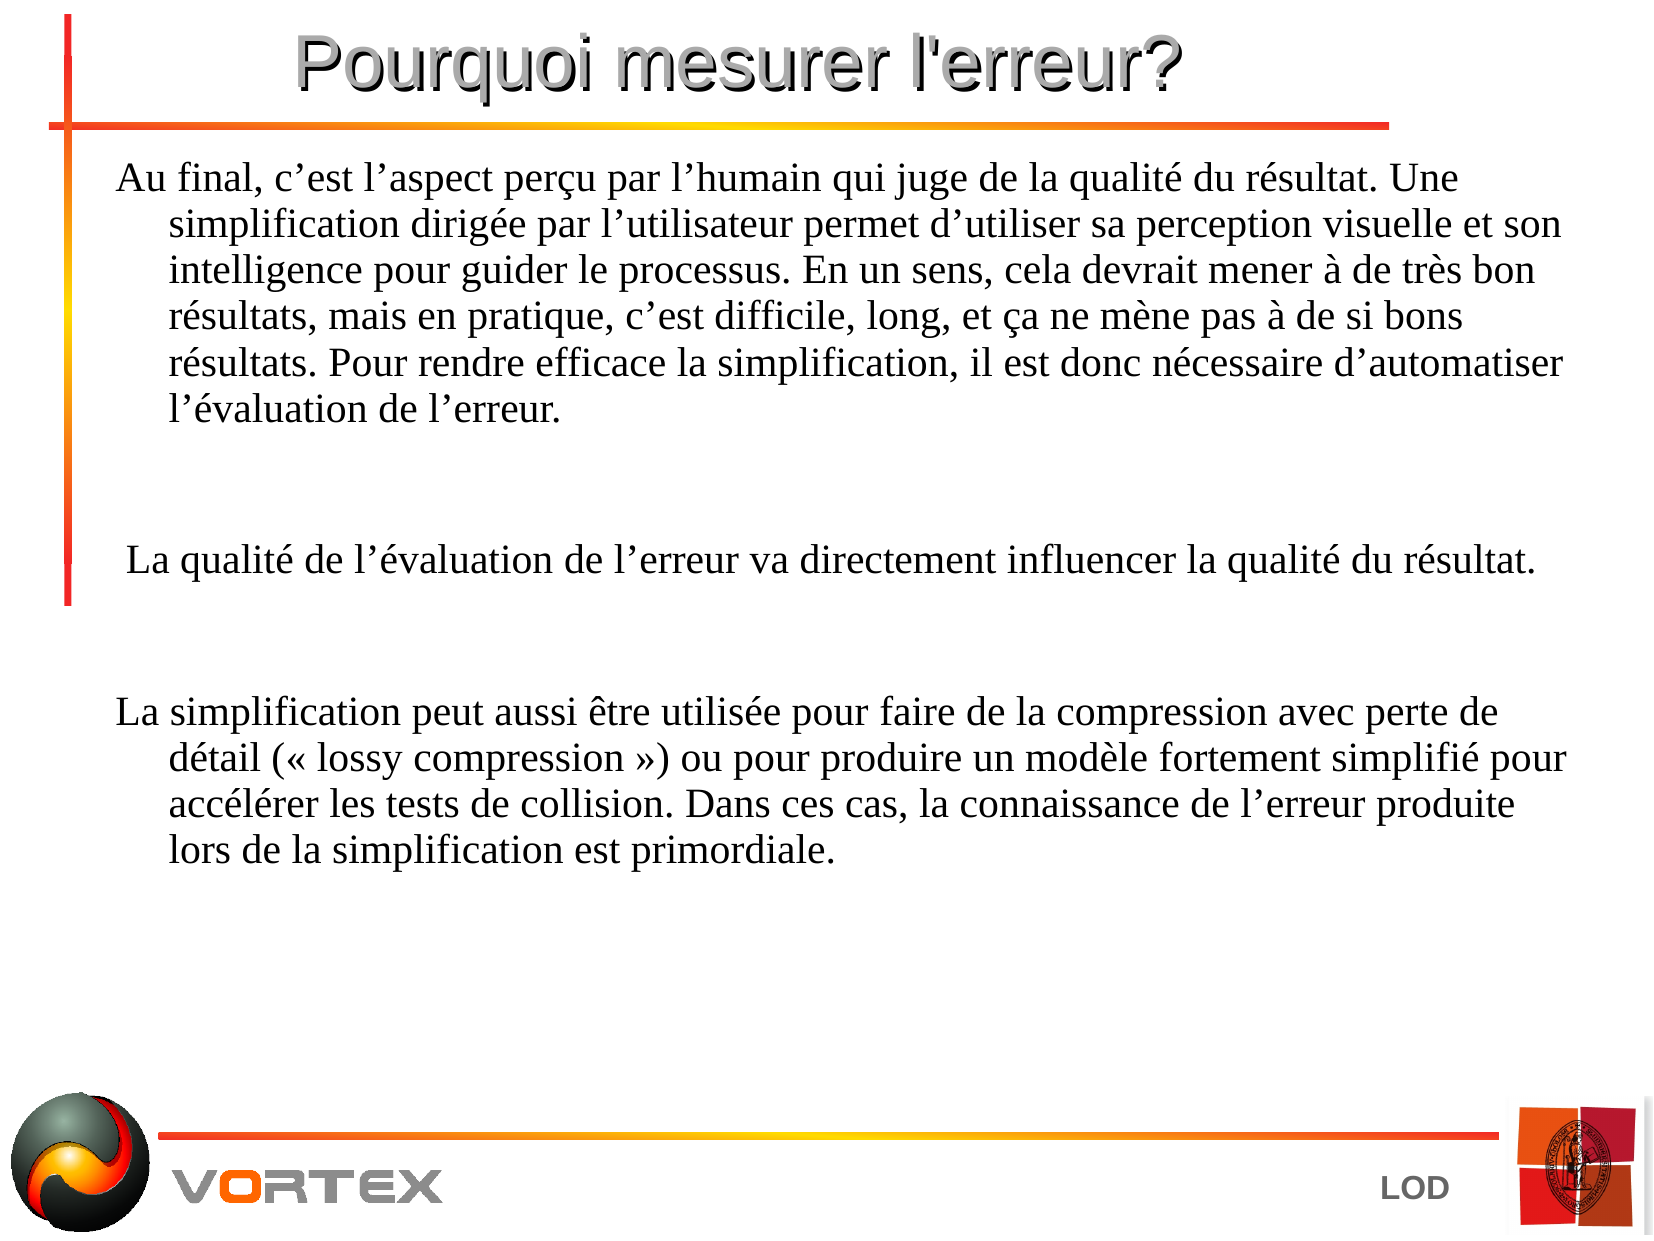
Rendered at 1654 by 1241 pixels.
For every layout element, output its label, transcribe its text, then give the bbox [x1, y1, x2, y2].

picture [11, 1092, 443, 1232]
list Au final, c’est l’aspect perçu par l’humain qui juge de la qualité du résultat. Une simplification dirigée par l’utilisateur permet d’utiliser sa perception visuelle et son intelligence pour guider le processus. En un sens, cela devrait mener à de très bon résultats, mais en pratique, c’est difficile, long, et ça ne mène pas à de si bons résultats. Pour rendre efficace la simplification, il est donc nécessaire d’automatiser l’évaluation de l’erreur. La qualité de l’évaluation de l’erreur va directement influencer la qualité du résultat. La simplification peut aussi être utilisée pour faire de la compression avec perte de détail (« lossy compression ») ou pour produire un modèle fortement simplifié pour accélérer les tests de collision. Dans ces cas, la connaissance de l’erreur produite lors de la simplification est primordiale. [97, 153, 1571, 1109]
title Pourquoi mesurer l'erreur? [82, 4, 1392, 120]
picture [1505, 1096, 1653, 1235]
